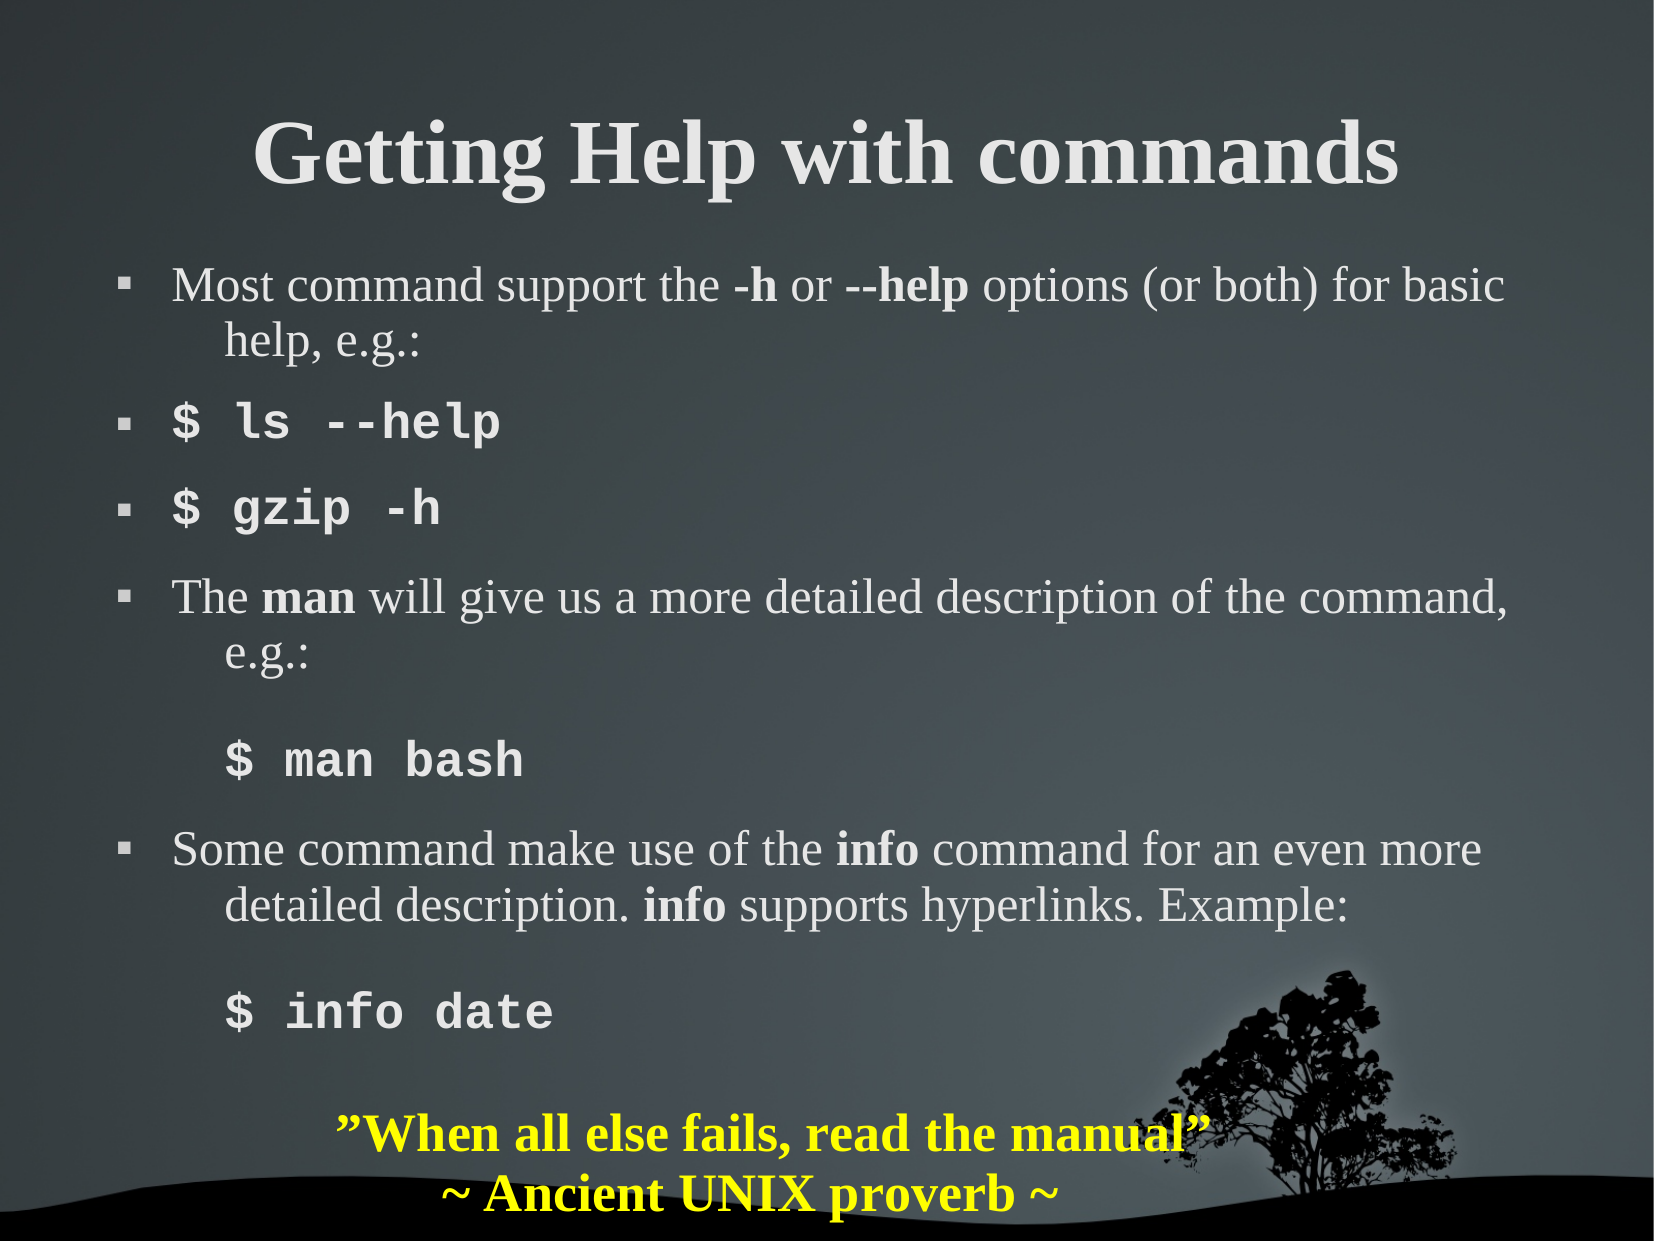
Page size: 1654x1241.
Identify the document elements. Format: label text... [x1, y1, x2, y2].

text_box ”When all else fails, read the manual” ~ Ancient UNIX proverb ~ [246, 1103, 1467, 1241]
picture [0, 0, 1654, 1241]
list Most command support the -h or --help options (or both) for basic help, e.g.: $ ls --help $ gzip -h The man will give us a more detailed description of the command, e.g.: $ man bash Some command make use of the info command for an even more detailed description. info supports hyperlinks. Example: $ info date [82, 256, 1571, 1212]
title Getting Help with commands [82, 49, 1571, 256]
